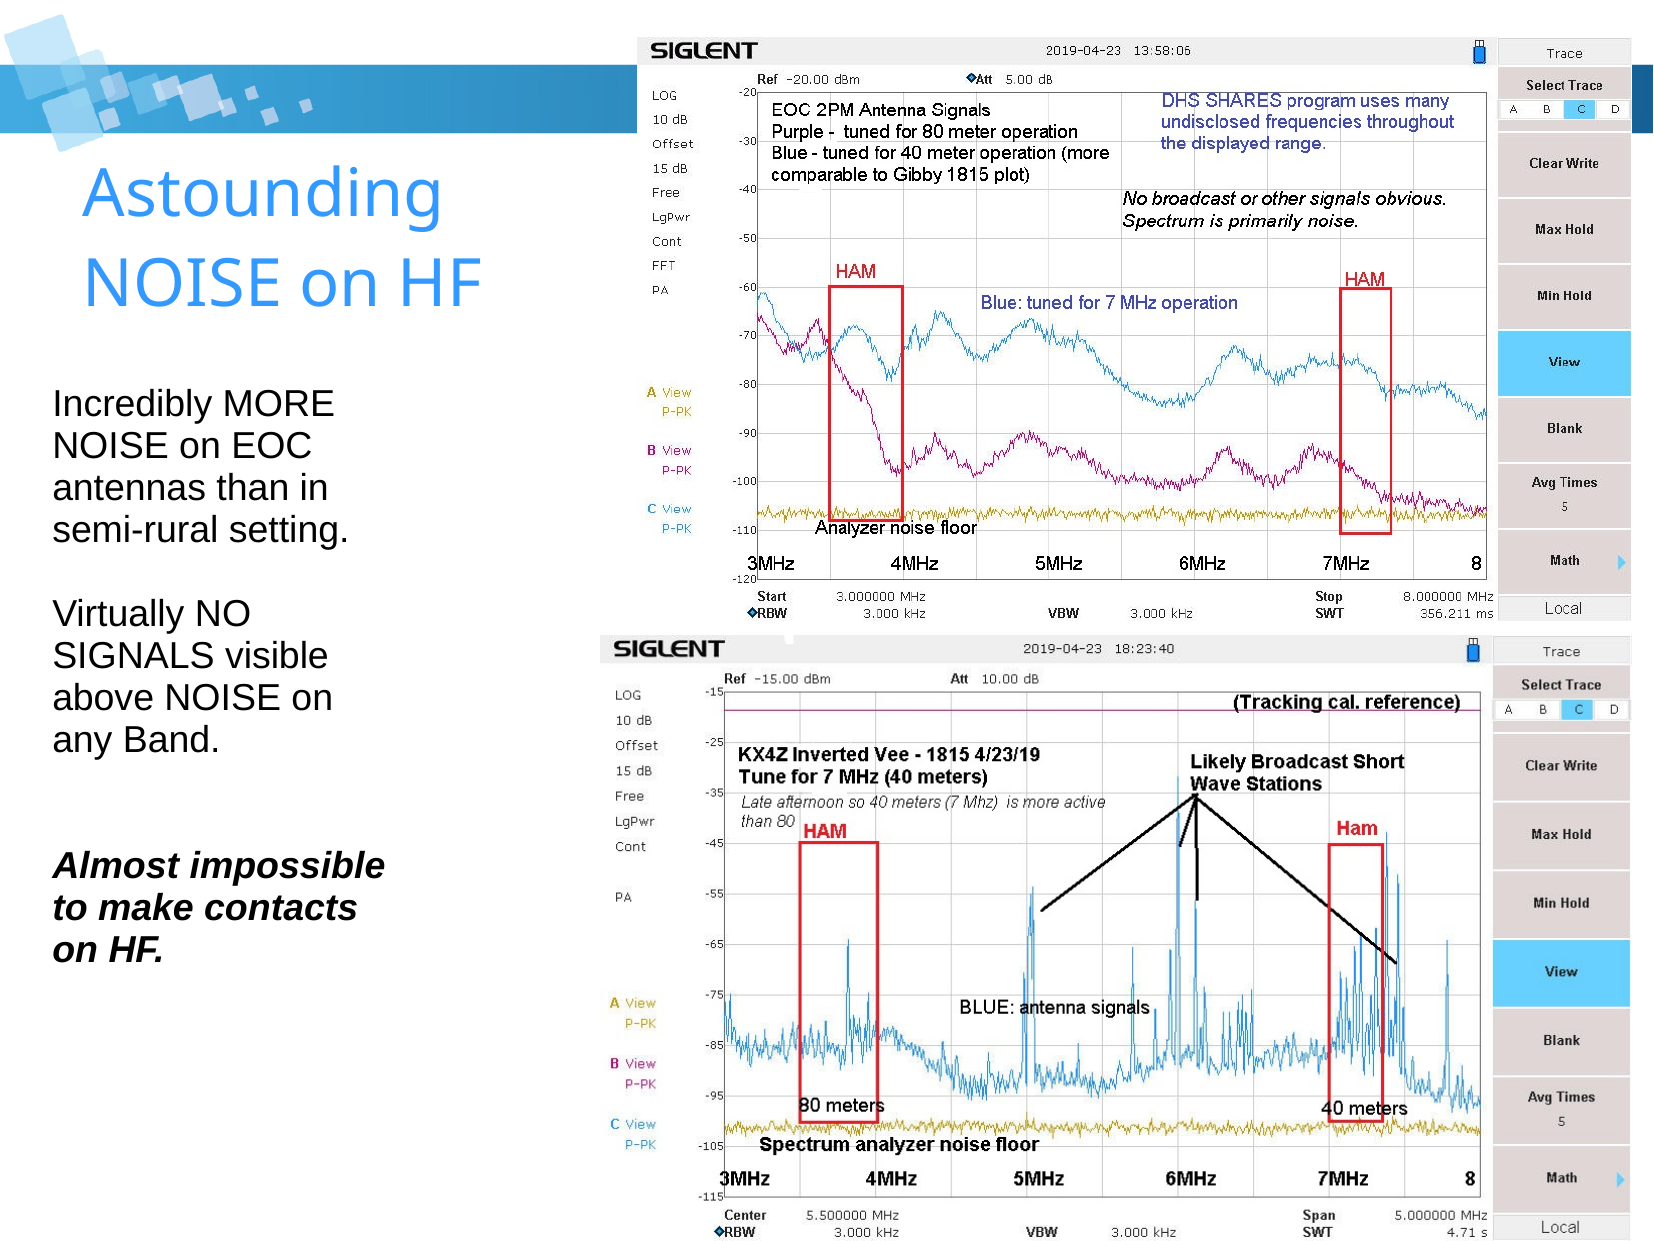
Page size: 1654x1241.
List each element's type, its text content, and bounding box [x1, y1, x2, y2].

picture [0, 0, 1653, 1241]
title Astounding NOISE on HF [82, 132, 637, 340]
text_box Incredibly MORE NOISE on EOC antennas than in semi-rural setting. Virtually NO SIGNALS visible above NOISE on any Band. Almost impossible to make contacts on HF. [37, 375, 413, 978]
